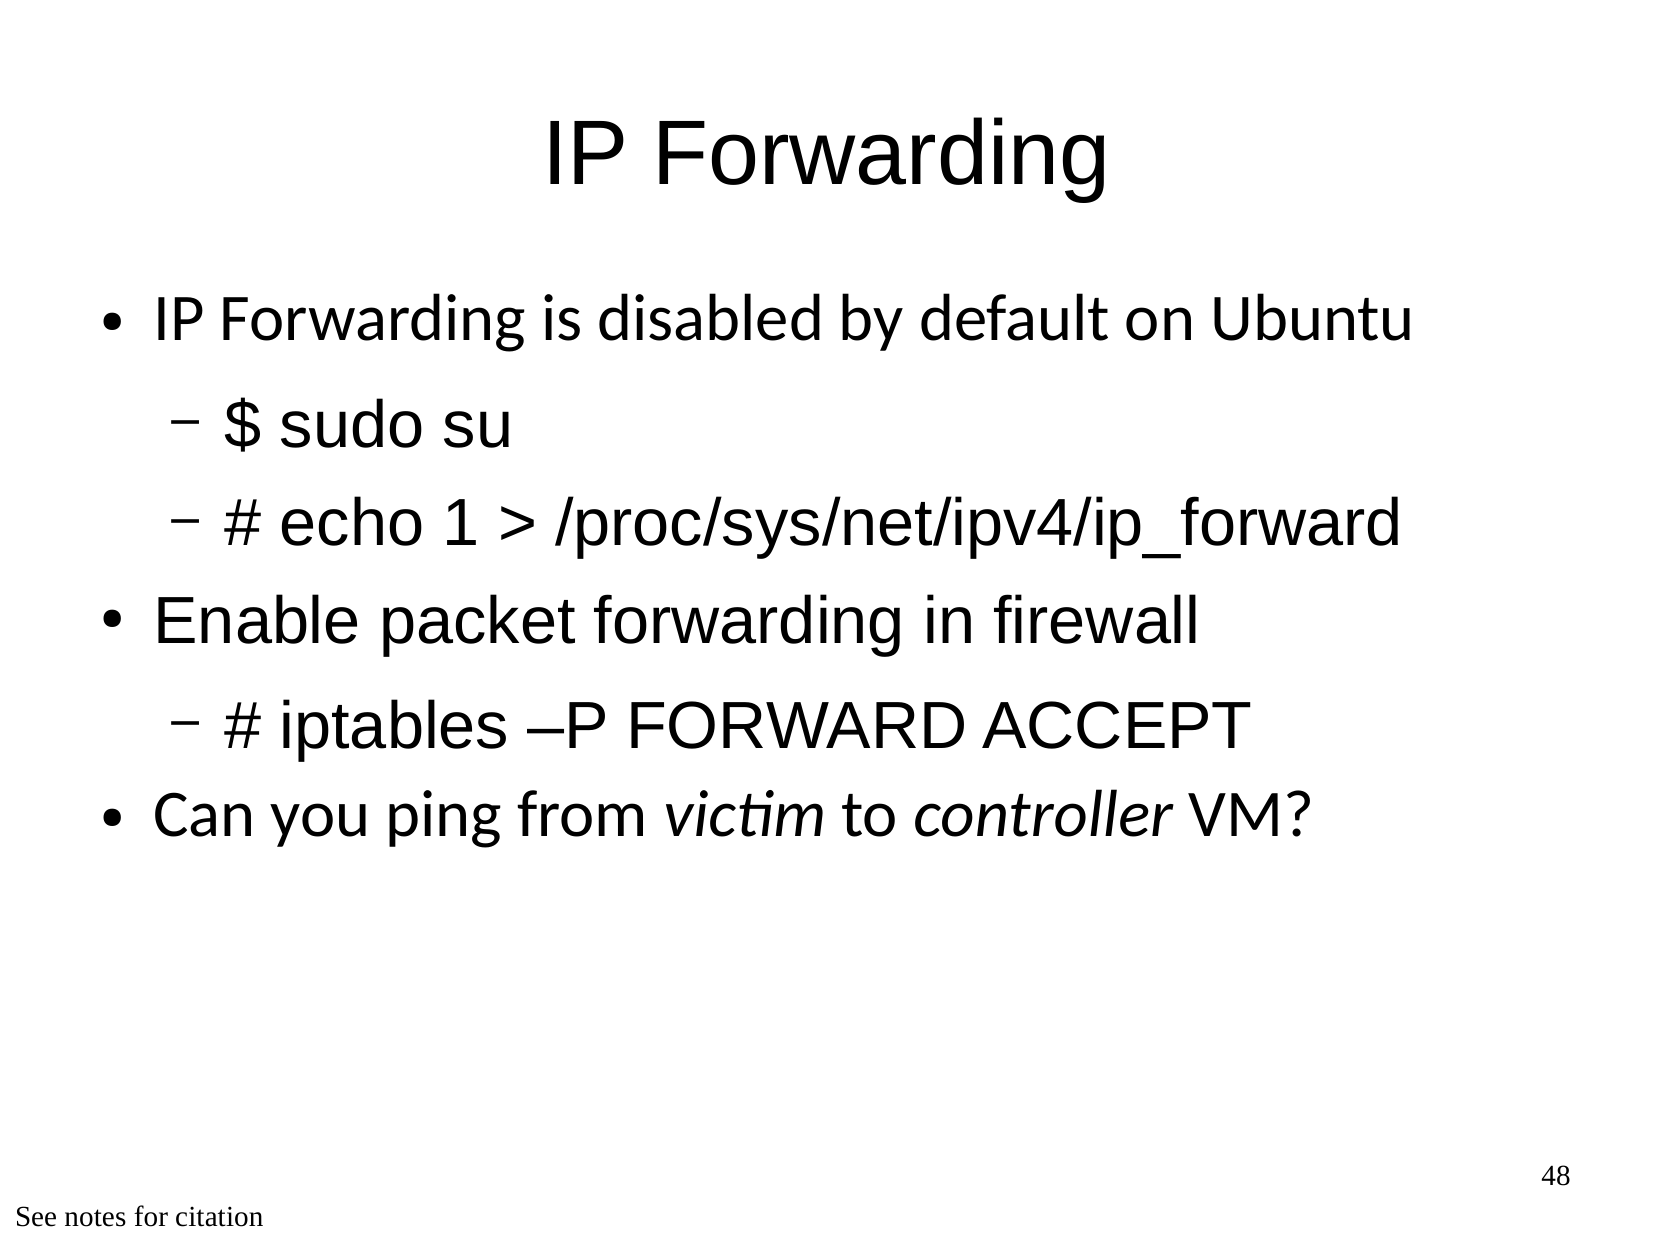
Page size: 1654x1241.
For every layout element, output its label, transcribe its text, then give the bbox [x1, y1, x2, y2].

list IP Forwarding is disabled by default on Ubuntu $ sudo su # echo 1 > /proc/sys/net/ipv4/ip_forward Enable packet forwarding in firewall # iptables –P FORWARD ACCEPT Can you ping from victim to controller VM? [82, 290, 1576, 1126]
title IP Forwarding [82, 49, 1571, 257]
